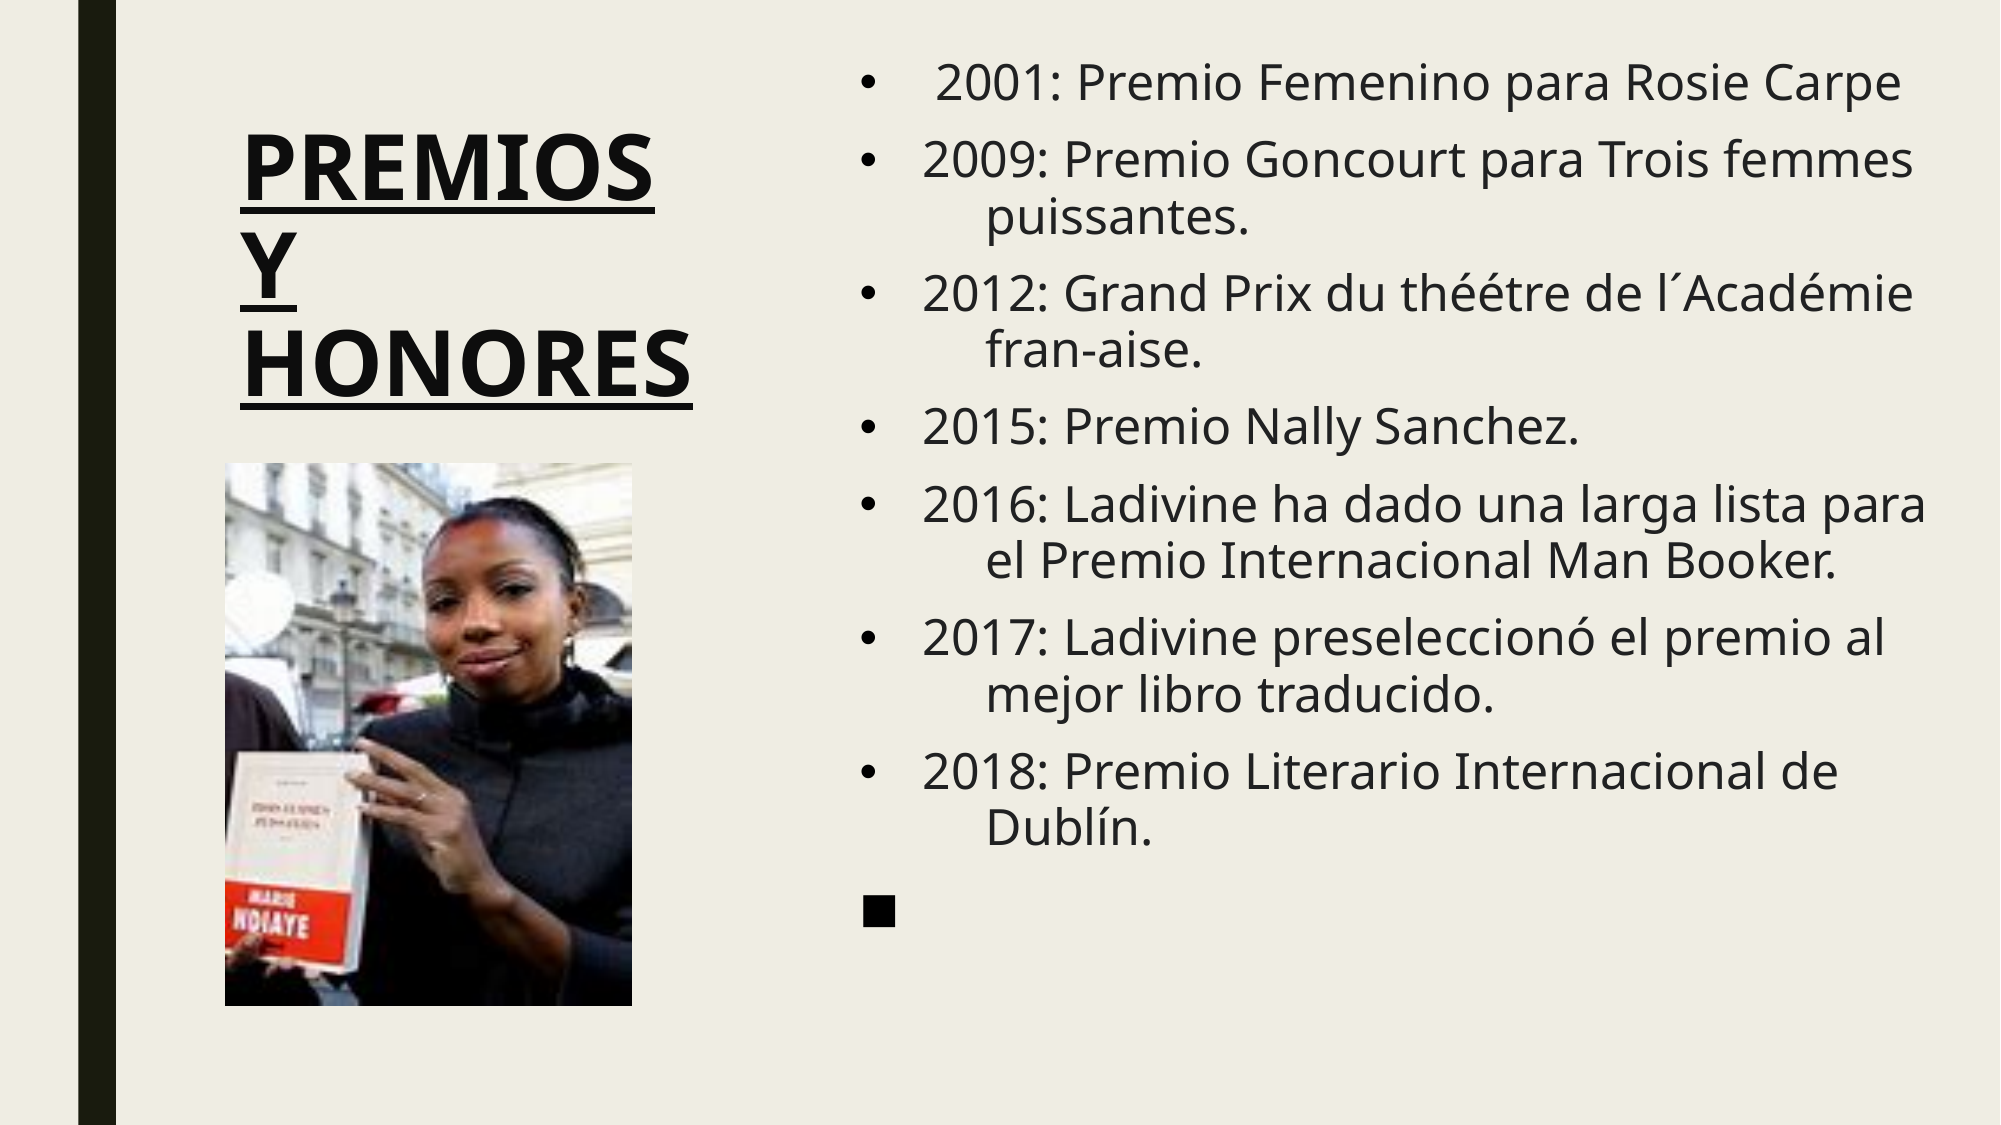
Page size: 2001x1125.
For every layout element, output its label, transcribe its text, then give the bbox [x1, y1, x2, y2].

title PREMIOS Y HONORES [225, 114, 735, 464]
list 2001: Premio Femenino para Rosie Carpe 2009: Premio Goncourt para Trois femmes puissantes. 2012: Grand Prix du théétre de l´Académie fran-aise. 2015: Premio Nally Sanchez. 2016: Ladivine ha dado una larga lista para el Premio Internacional Man Booker. 2017: Ladivine preseleccionó el premio al mejor libro traducido. 2018: Premio Literario Internacional de Dublín. [844, 47, 1979, 1064]
picture [225, 463, 632, 1007]
